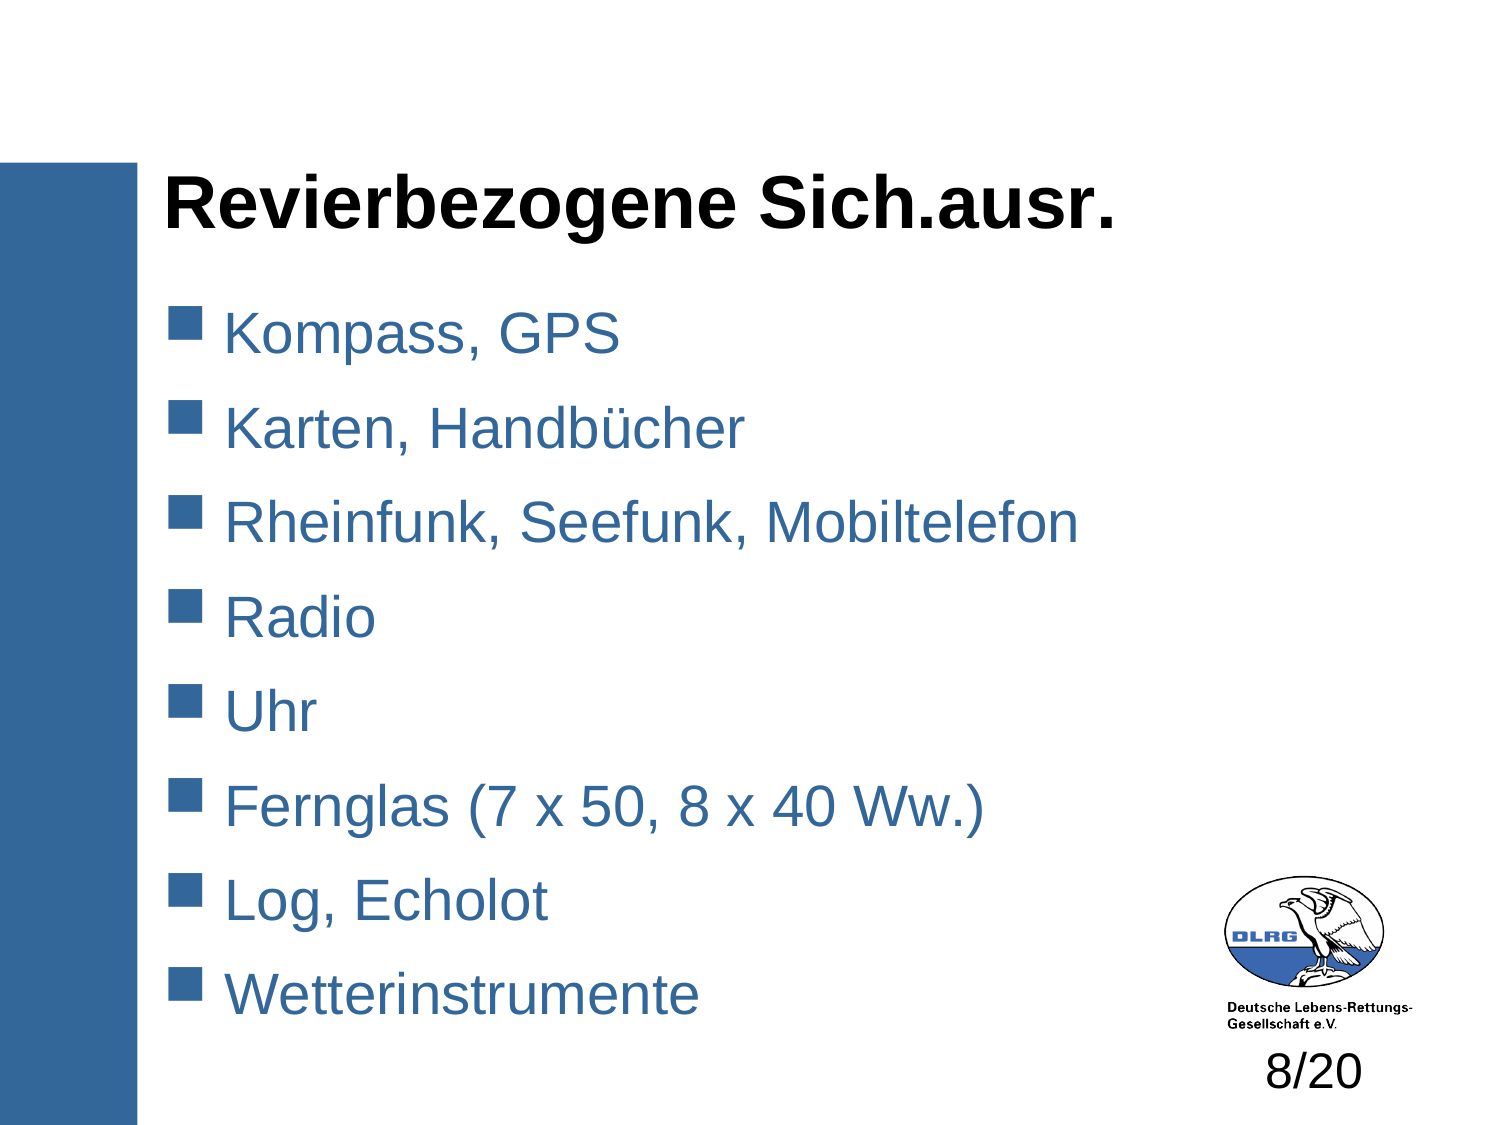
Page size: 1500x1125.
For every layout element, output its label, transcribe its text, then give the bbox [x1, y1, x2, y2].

text_box <Nummer>/20 [1251, 1030, 1500, 1106]
text_box Kompass, GPS Karten, Handbücher Rheinfunk, Seefunk, Mobiltelefon Radio Uhr Fernglas (7 x 50, 8 x 40 Ww.)‏ Log, Echolot Wetterinstrumente [148, 263, 1411, 1052]
text_box Revierbezogene Sich.ausr. [148, 138, 1440, 259]
